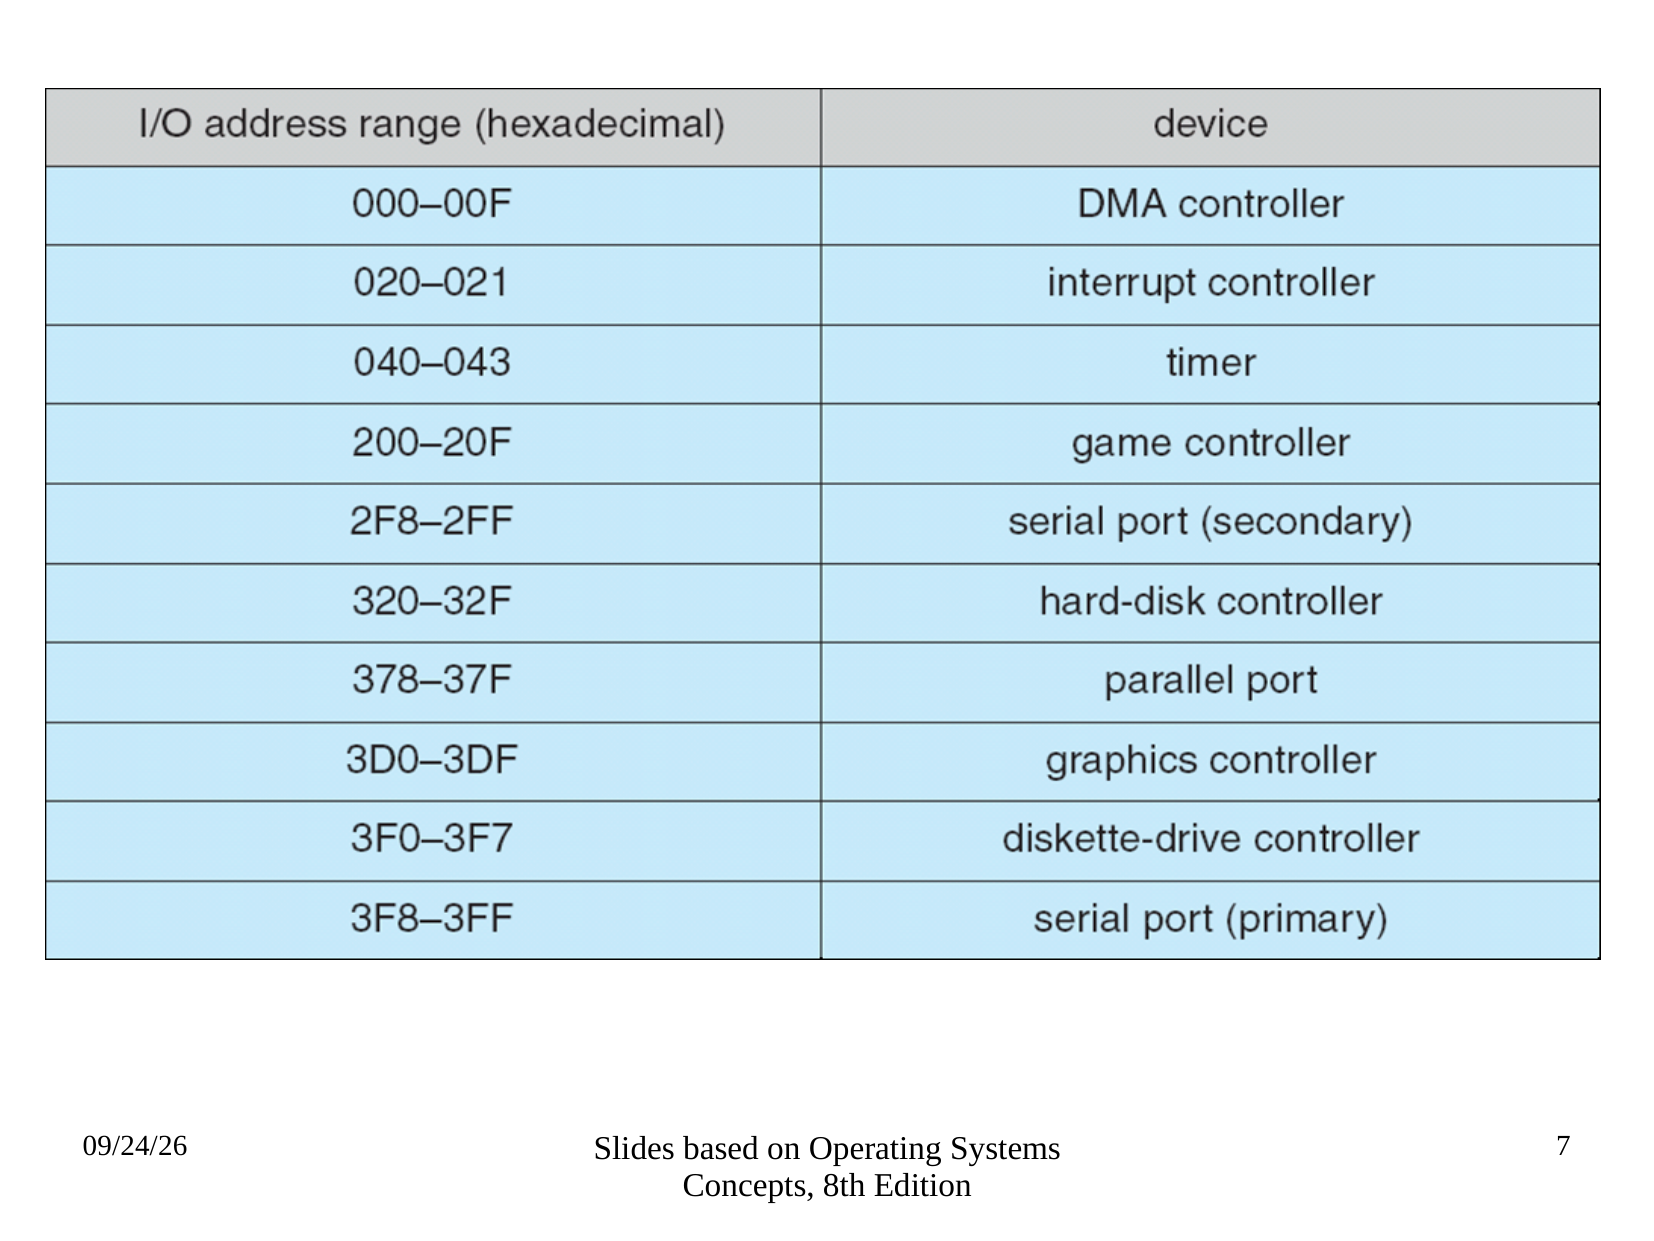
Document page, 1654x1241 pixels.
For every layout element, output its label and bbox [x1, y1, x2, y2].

picture [45, 88, 1601, 961]
